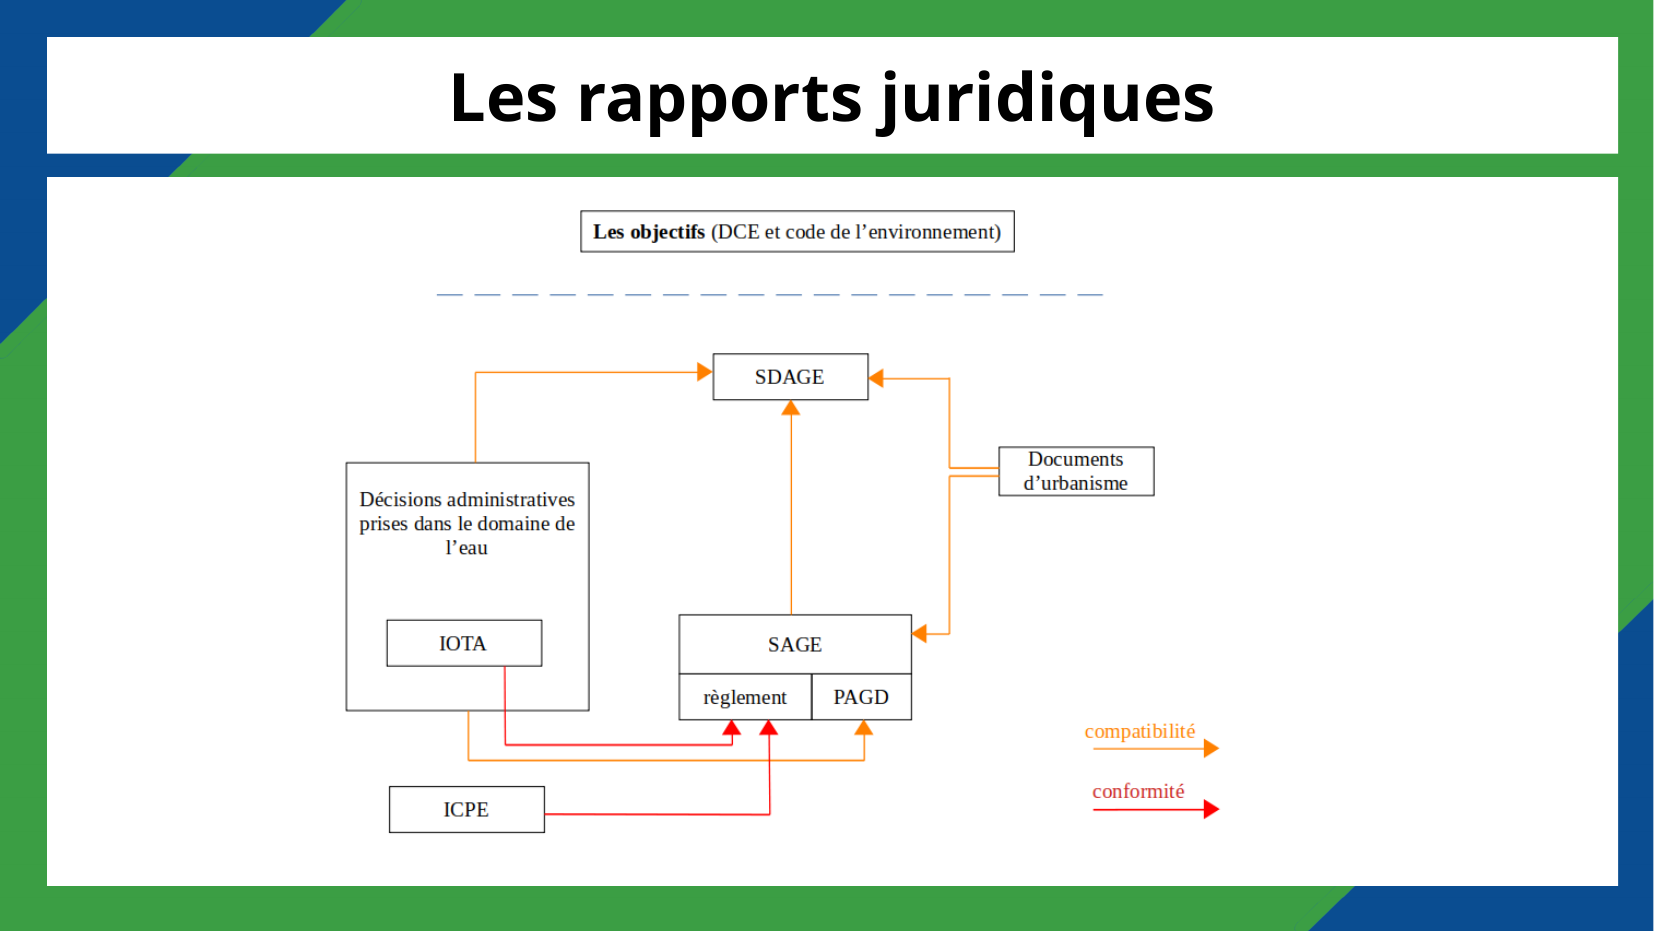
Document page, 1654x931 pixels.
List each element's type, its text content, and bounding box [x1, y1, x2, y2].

title [47, 177, 1619, 886]
picture [0, 0, 1654, 931]
title Les rapports juridiques [47, 37, 1619, 154]
